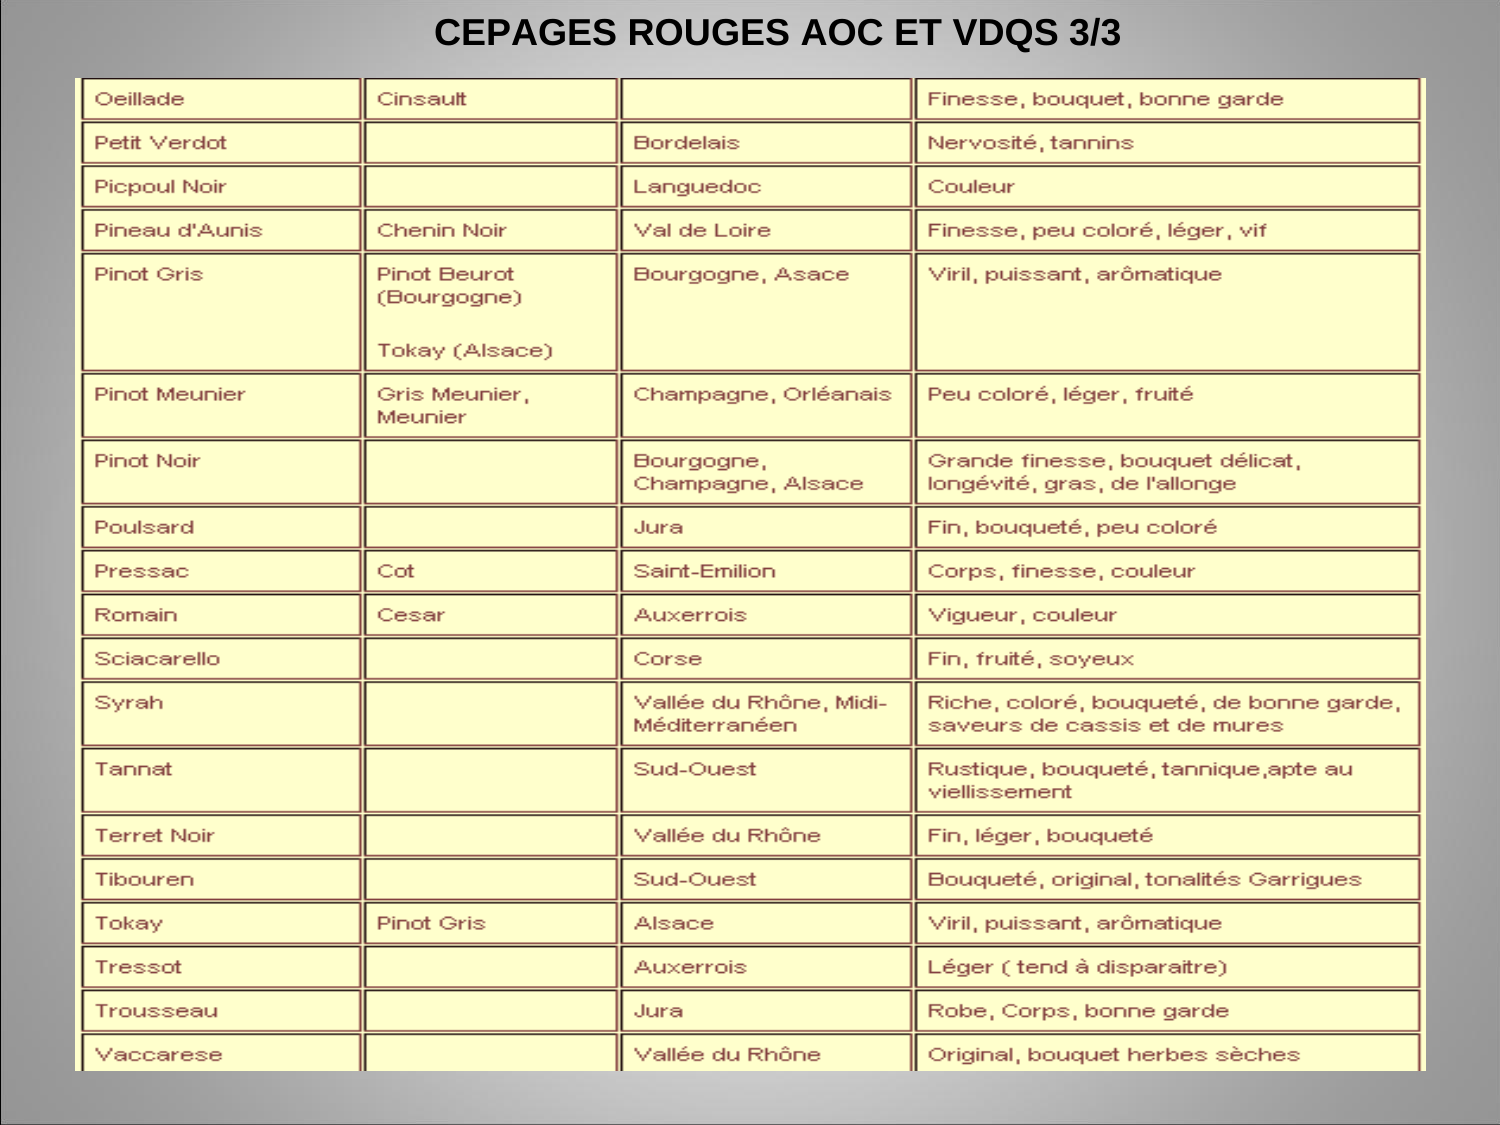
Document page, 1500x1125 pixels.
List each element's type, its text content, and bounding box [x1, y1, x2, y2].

text_box CEPAGES ROUGES AOC ET VDQS 3/3 [419, 0, 1137, 61]
picture [0, 0, 1500, 1125]
text_box [75, 78, 1426, 1071]
